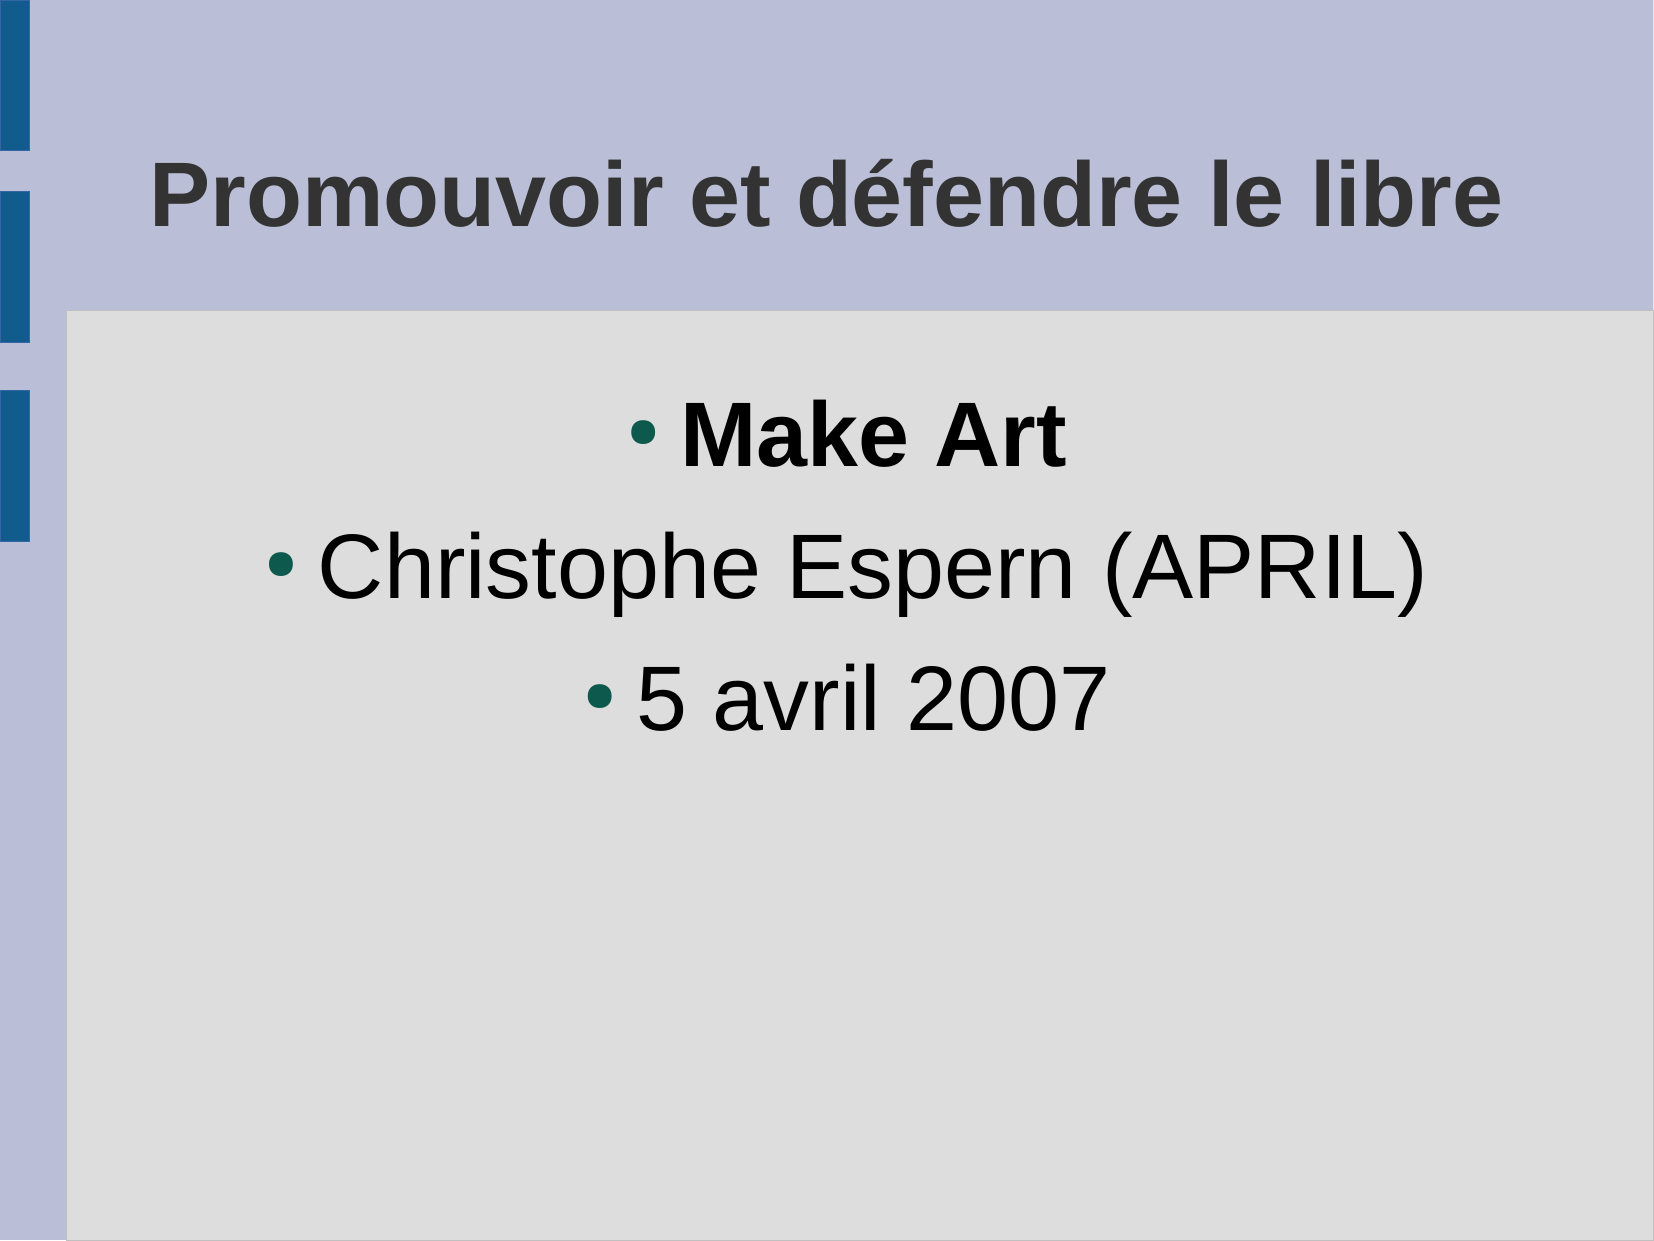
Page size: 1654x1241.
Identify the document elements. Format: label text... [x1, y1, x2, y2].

title Promouvoir et défendre le libre [121, 91, 1534, 299]
list Make Art Christophe Espern (APRIL) 5 avril 2007 [123, 383, 1536, 789]
